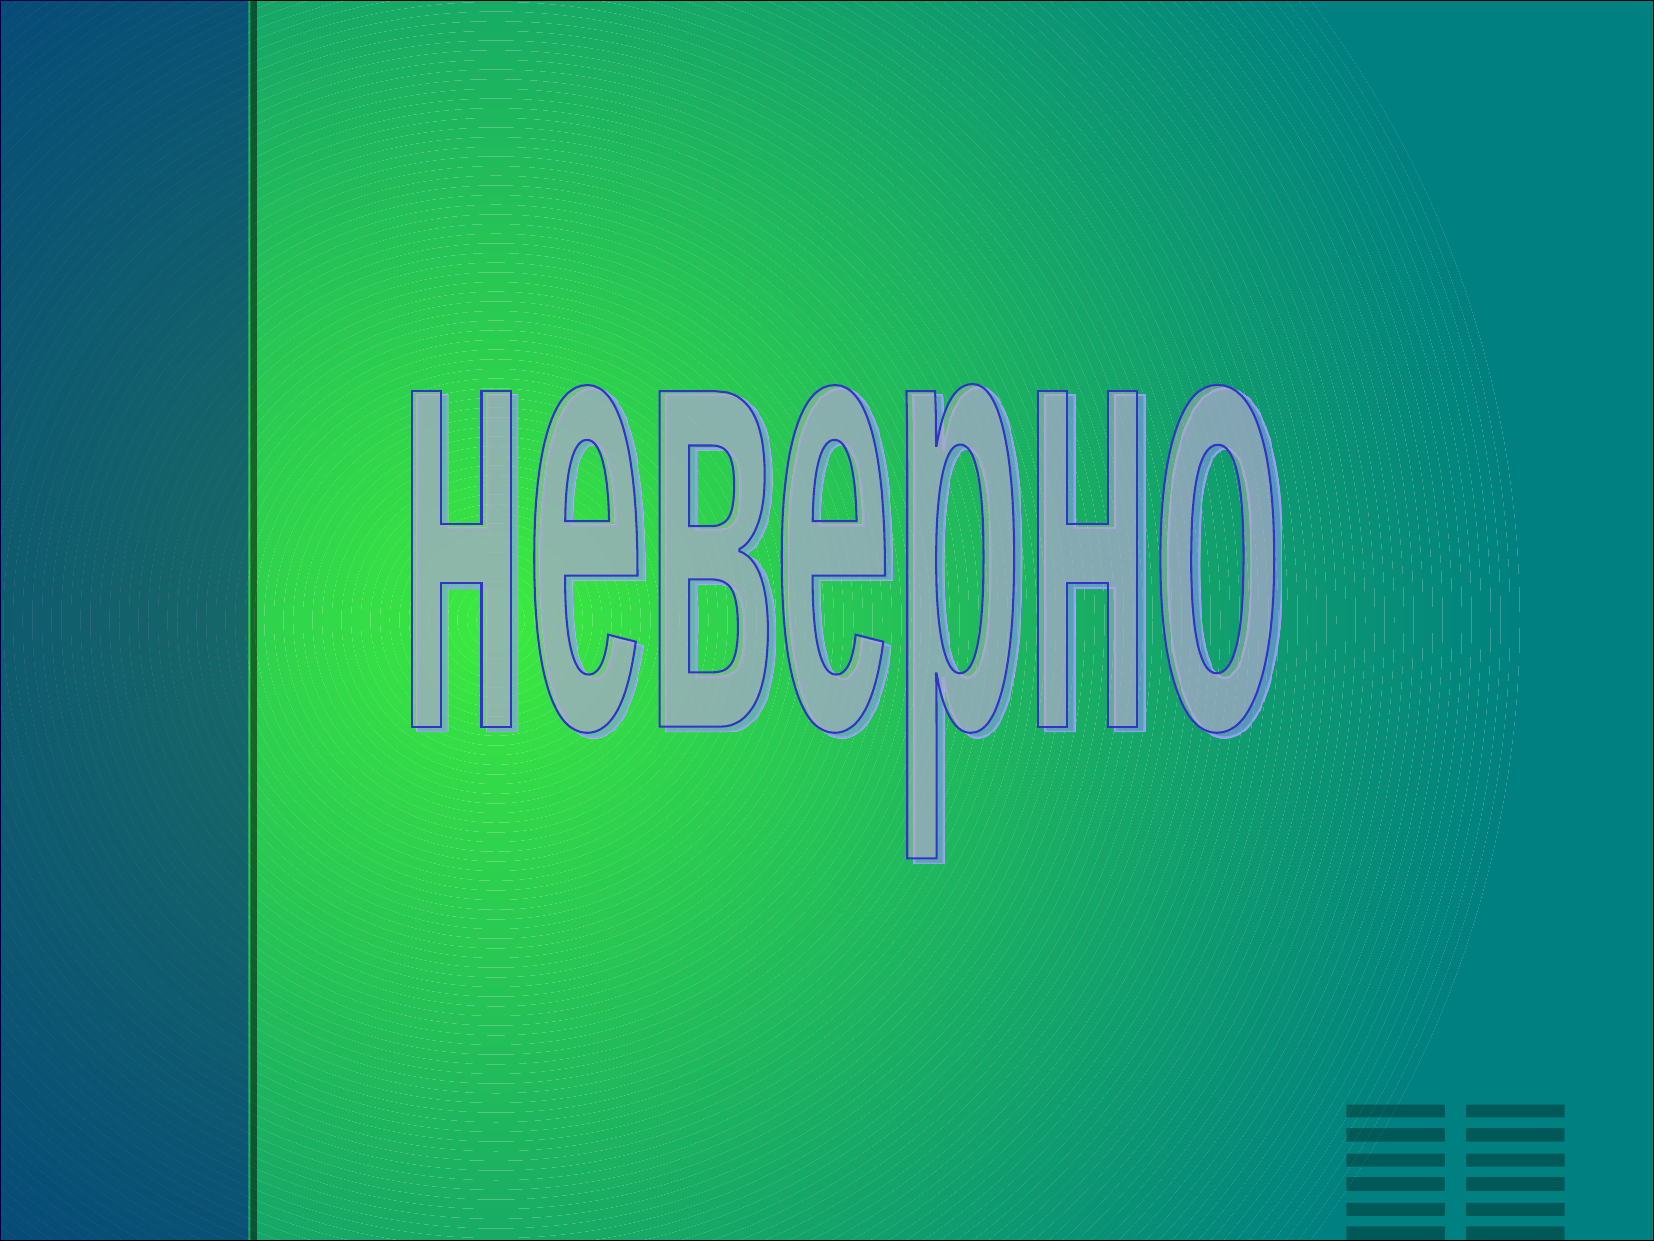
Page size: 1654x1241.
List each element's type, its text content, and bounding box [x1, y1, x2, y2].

text_box неверно [534, 385, 638, 733]
text_box неверно [1037, 391, 1138, 727]
text_box неверно [411, 391, 511, 727]
text_box неверно [659, 391, 768, 727]
text_box неверно [1160, 384, 1275, 733]
text_box неверно [906, 384, 1015, 859]
text_box неверно [781, 385, 886, 733]
